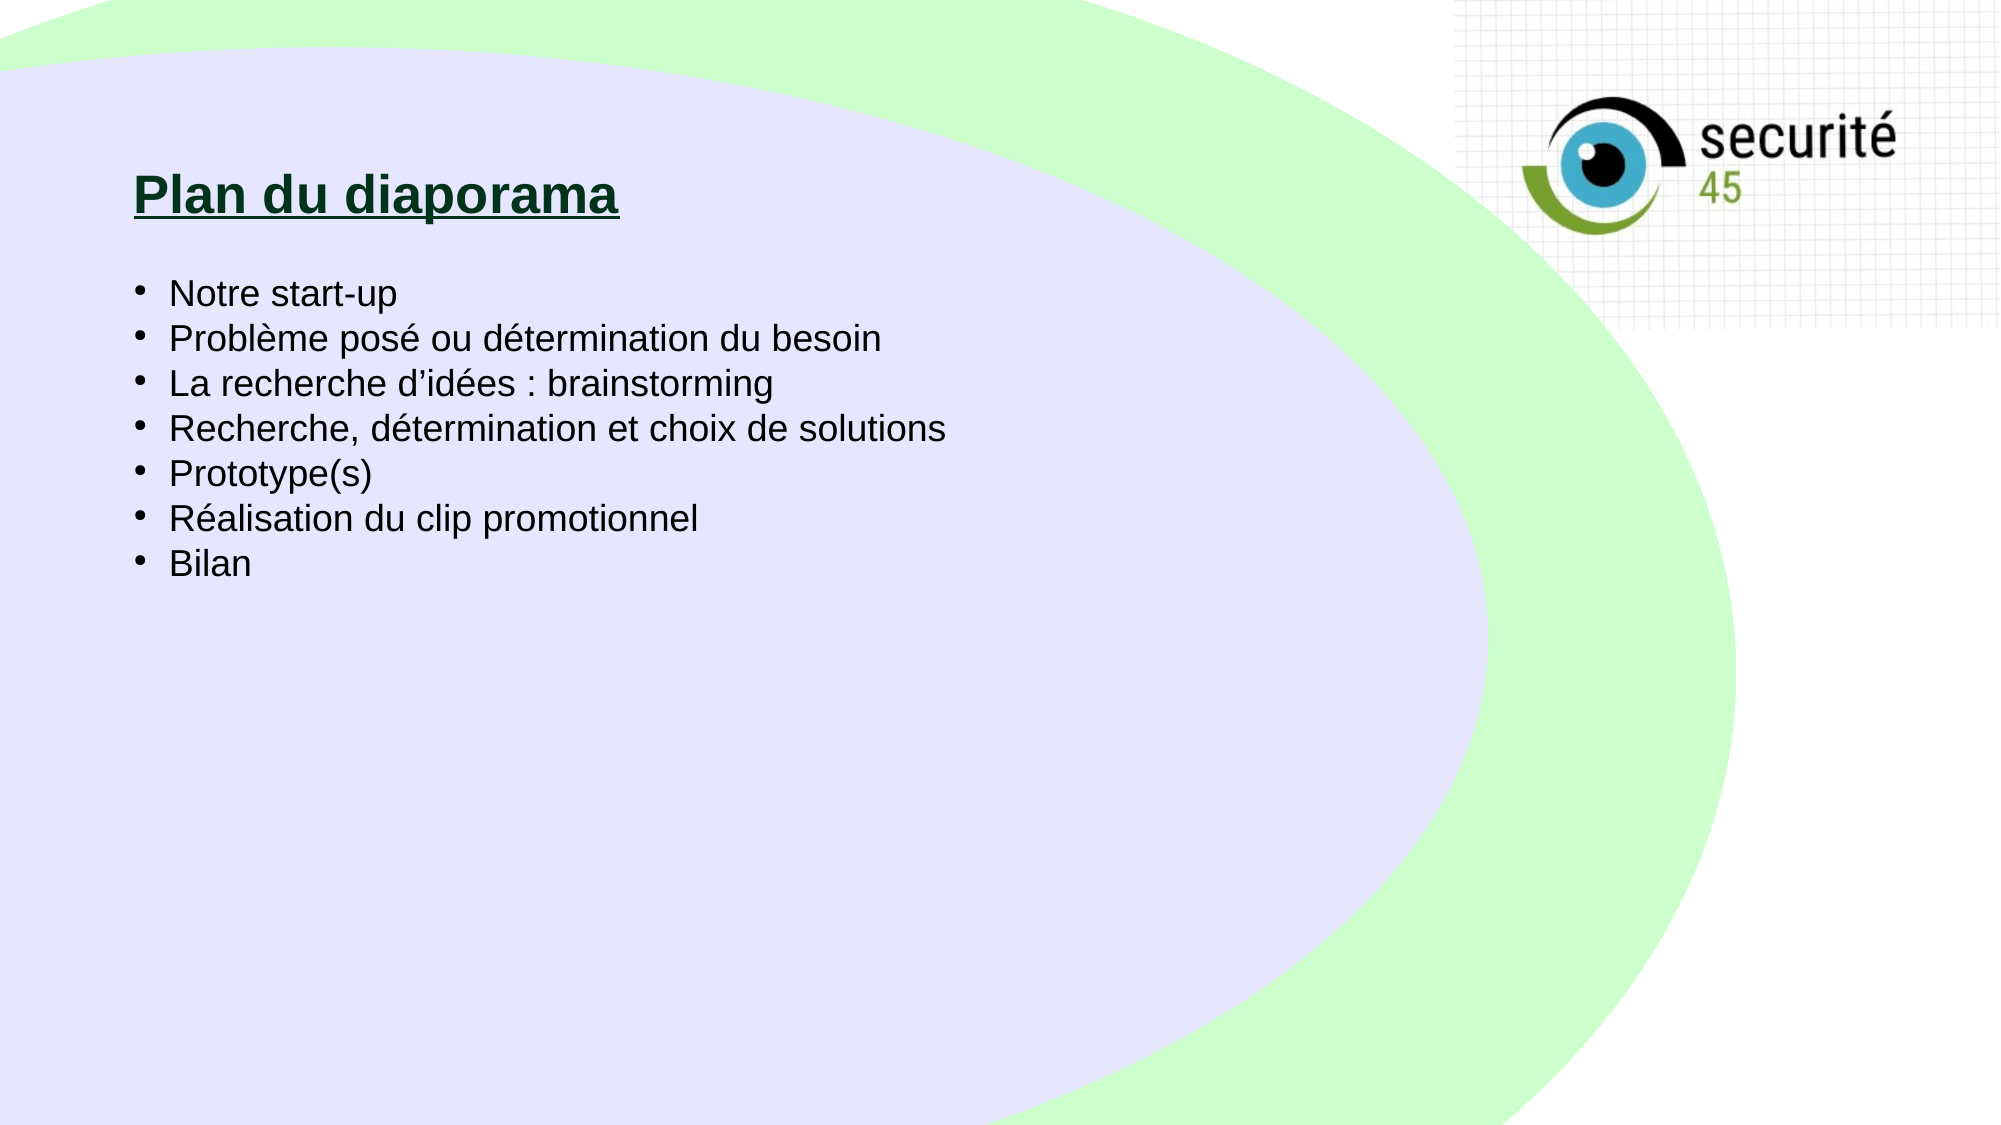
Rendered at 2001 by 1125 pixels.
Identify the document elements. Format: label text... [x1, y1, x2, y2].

picture [1455, 0, 2000, 329]
text_box Plan du diaporama Notre start-up Problème posé ou détermination du besoin La recherche d’idées : brainstorming Recherche, détermination et choix de solutions Prototype(s) Réalisation du clip promotionnel Bilan [118, 151, 1494, 1125]
